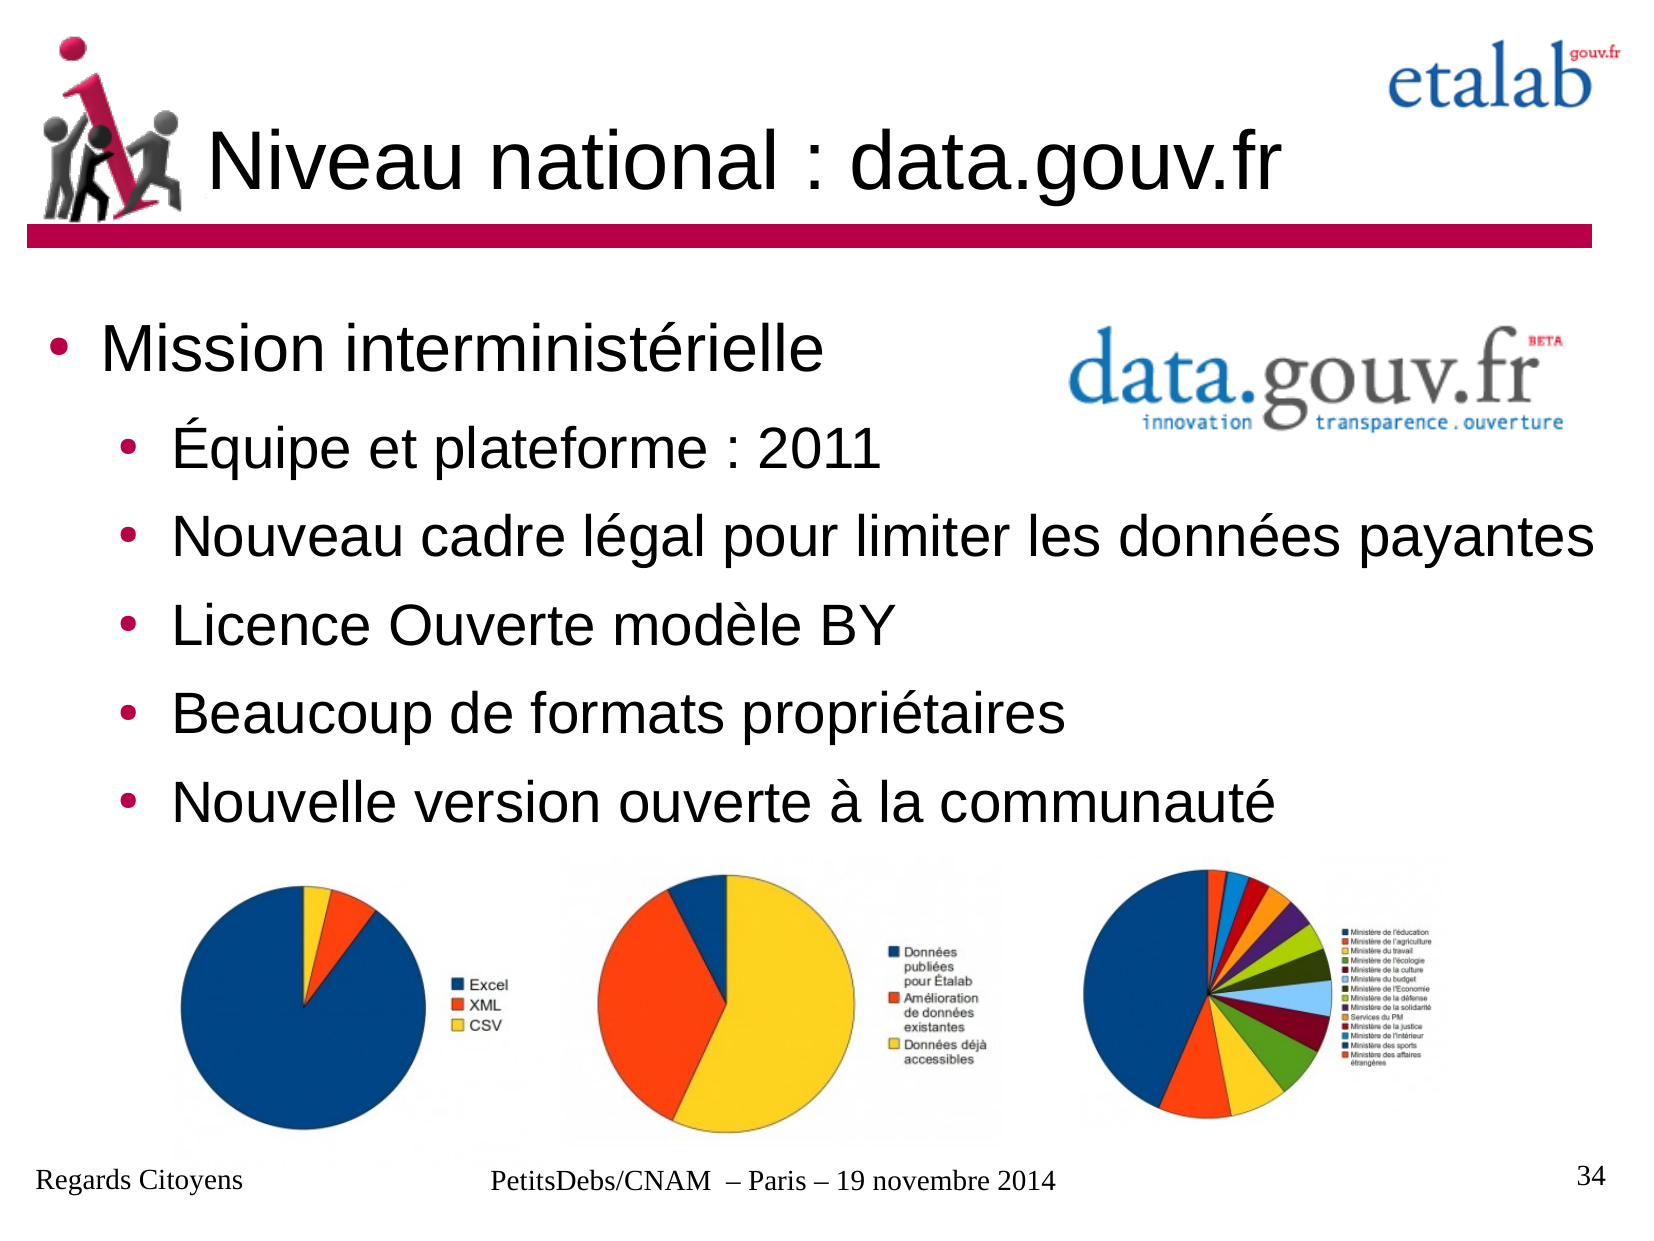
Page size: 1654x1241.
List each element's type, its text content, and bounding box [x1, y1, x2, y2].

picture [561, 856, 1004, 1147]
title Niveau national : data.gouv.fr [206, 64, 1654, 206]
picture [27, 31, 208, 224]
picture [1078, 856, 1447, 1128]
list Mission interministérielle Équipe et plateforme : 2011 Nouveau cadre légal pour limiter les données payantes Licence Ouverte modèle BY Beaucoup de formats propriétaires Nouvelle version ouverte à la communauté [29, 206, 1654, 1152]
picture [1051, 312, 1581, 444]
picture [165, 868, 541, 1167]
picture [1369, 28, 1648, 125]
